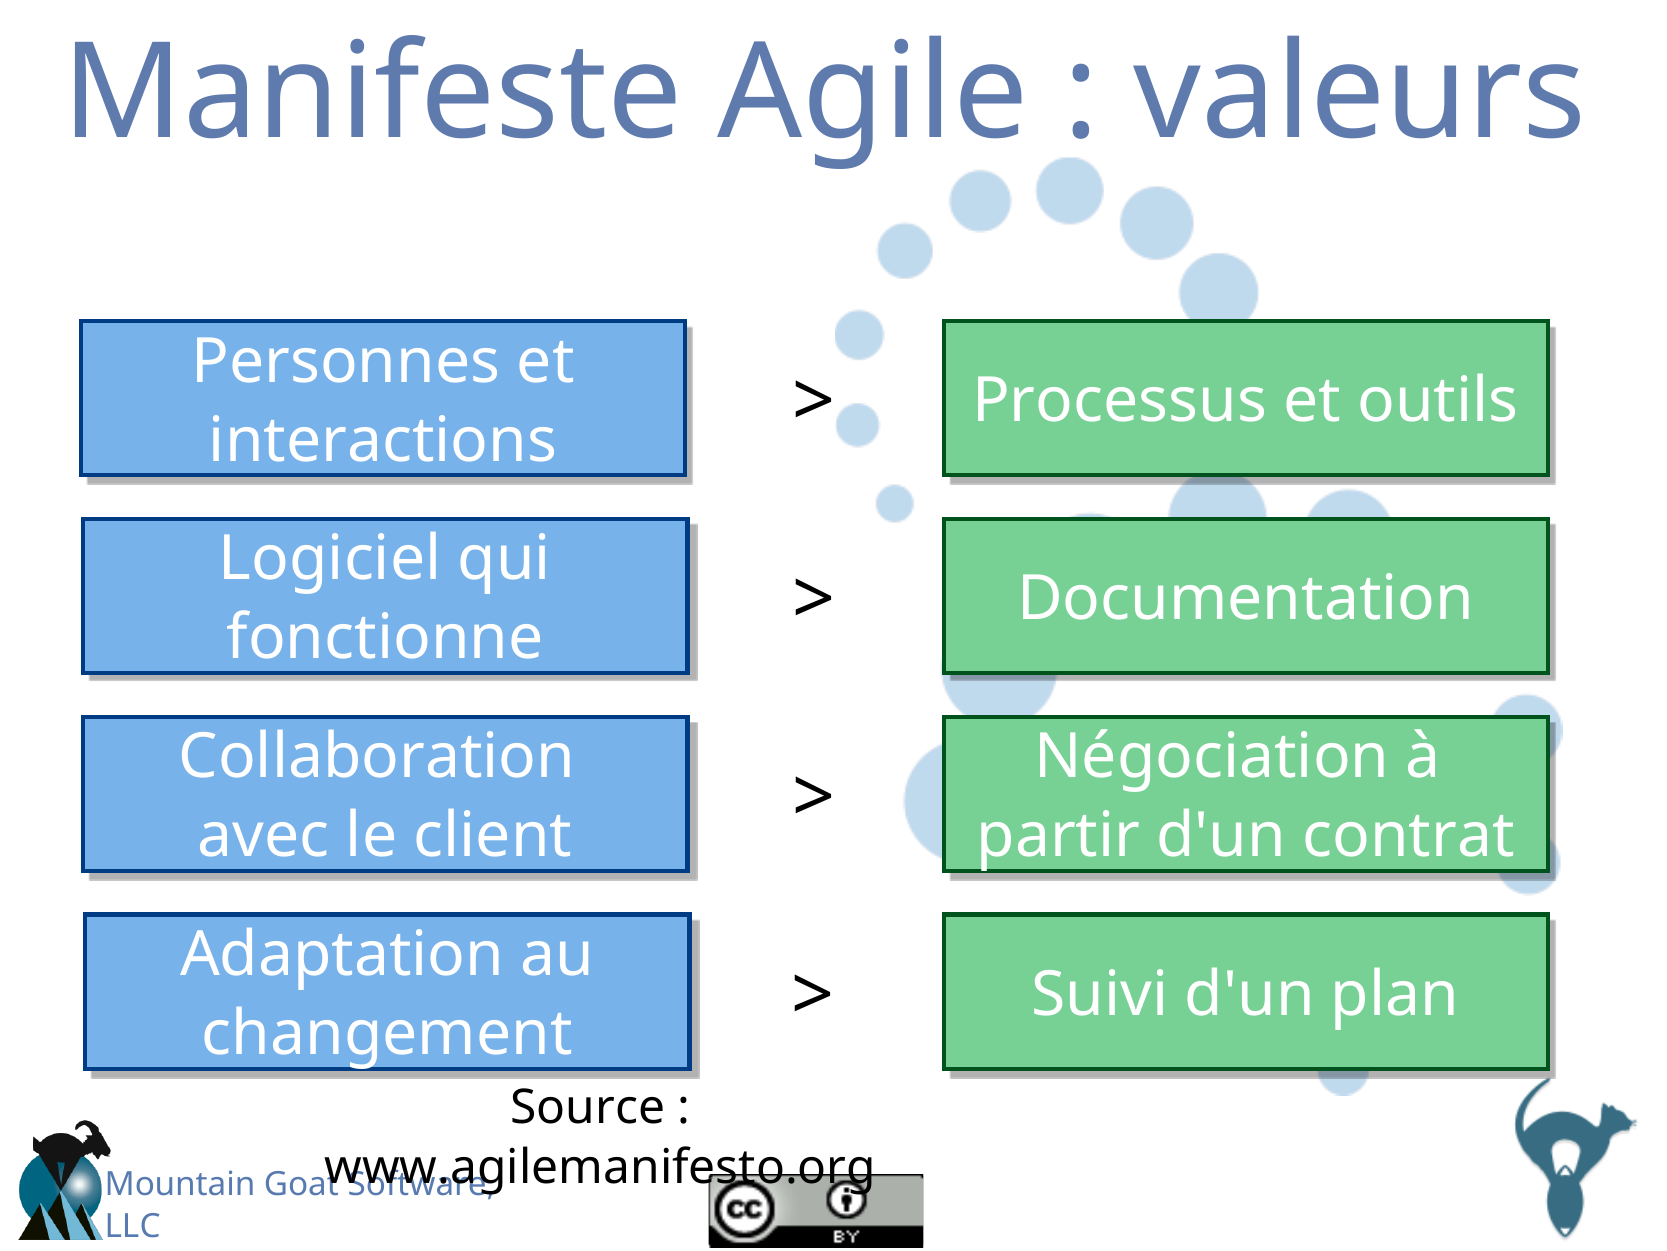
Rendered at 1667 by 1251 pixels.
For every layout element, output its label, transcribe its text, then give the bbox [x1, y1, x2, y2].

text_box Logiciel qui fonctionne [83, 518, 688, 673]
picture [835, 199, 1667, 1251]
picture [18, 1120, 111, 1240]
text_box > [744, 764, 883, 823]
text_box Suivi d'un plan [943, 914, 1548, 1069]
text_box Source : www.agilemanifesto.org [228, 1102, 973, 1169]
text_box Personnes et interactions [81, 320, 686, 475]
text_box > [744, 566, 883, 625]
text_box Documentation [943, 518, 1548, 673]
text_box Adaptation au changement [85, 914, 690, 1069]
text_box Processus et outils [943, 320, 1548, 475]
title Manifeste Agile : valeurs [56, 36, 1609, 199]
text_box Collaboration avec le client [83, 716, 688, 871]
text_box Négociation à partir d'un contrat [943, 716, 1548, 871]
text_box > [744, 368, 883, 428]
text_box > [791, 944, 835, 1040]
